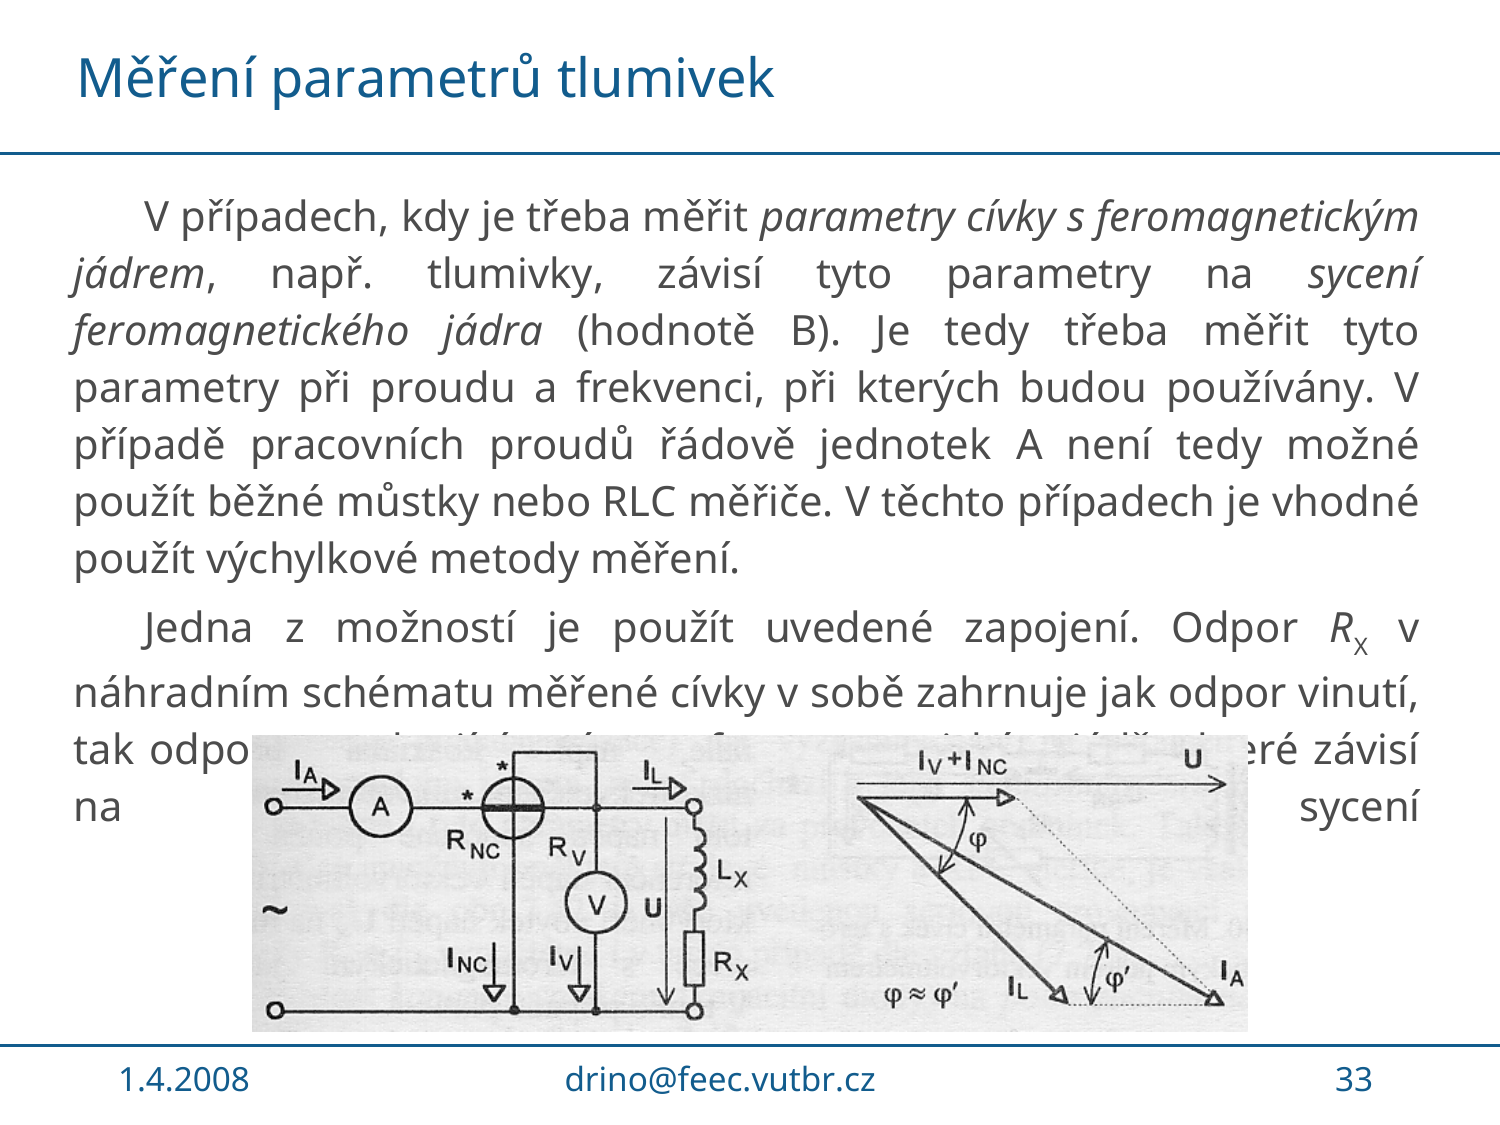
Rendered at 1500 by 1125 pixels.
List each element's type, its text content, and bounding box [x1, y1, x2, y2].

title Měření parametrů tlumivek [0, 0, 1500, 152]
picture [252, 735, 1248, 1032]
text_box <číslo> [1075, 1049, 1388, 1125]
text_box 1.4.2008 [103, 1049, 432, 1125]
text_box V případech, kdy je třeba měřit parametry cívky s feromagnetickým jádrem, např. tlumivky, závisí tyto parametry na sycení feromagnetického jádra (hodnotě B). Je tedy třeba měřit tyto parametry při proudu a frekvenci, při kterých budou používány. V případě pracovních proudů řádově jednotek A není tedy možné použít běžné můstky nebo RLC měřiče. V těchto případech je vhodné použít výchylkové metody měření. Jedna z možností je použít uvedené zapojení. Odpor RX v náhradním schématu měřené cívky v sobě zahrnuje jak odpor vinutí, tak odpor respektující ztráty ve feromagnetickém jádře, které závisí na jeho sycení [59, 178, 1442, 899]
text_box drino@feec.vutbr.cz [454, 1049, 987, 1125]
